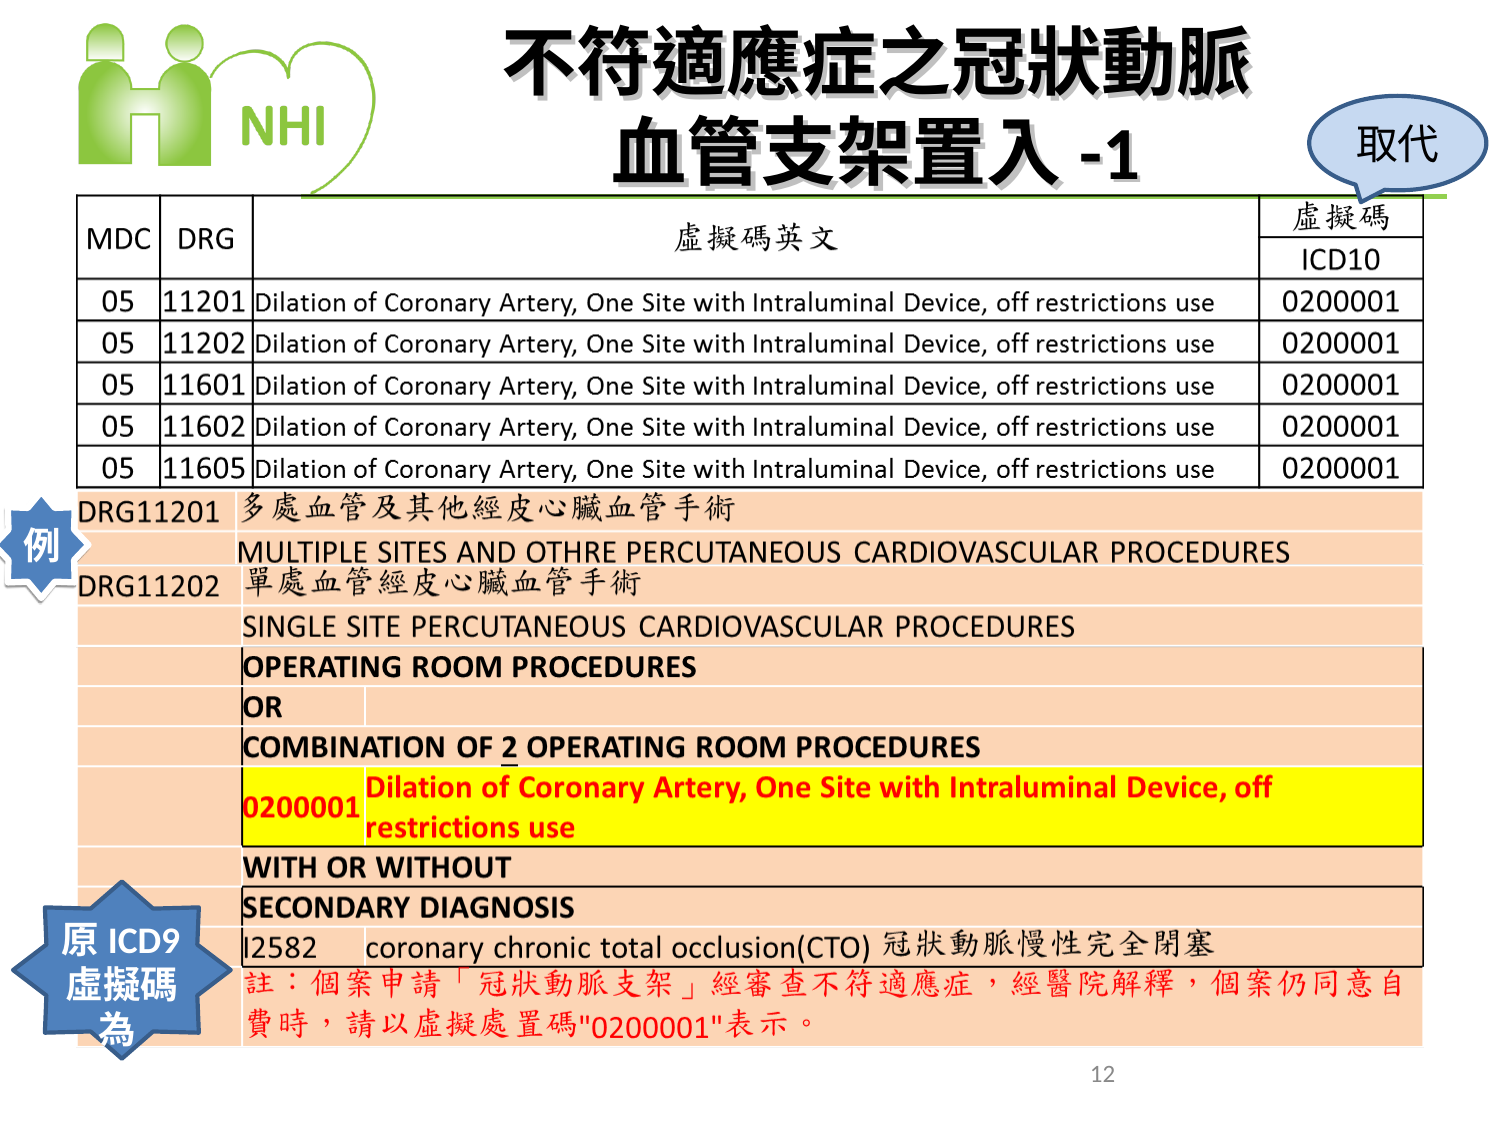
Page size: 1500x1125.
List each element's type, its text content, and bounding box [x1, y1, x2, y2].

text_box 原ICD9虛擬碼為0001 [13, 881, 231, 1059]
picture [76, 186, 1424, 1068]
title 不符適應症之冠狀動脈 血管支架置入-1 [383, 7, 1369, 186]
text_box 取代 [1309, 95, 1487, 203]
text_box 12 [1074, 1042, 1426, 1103]
text_box 例 [0, 491, 89, 598]
